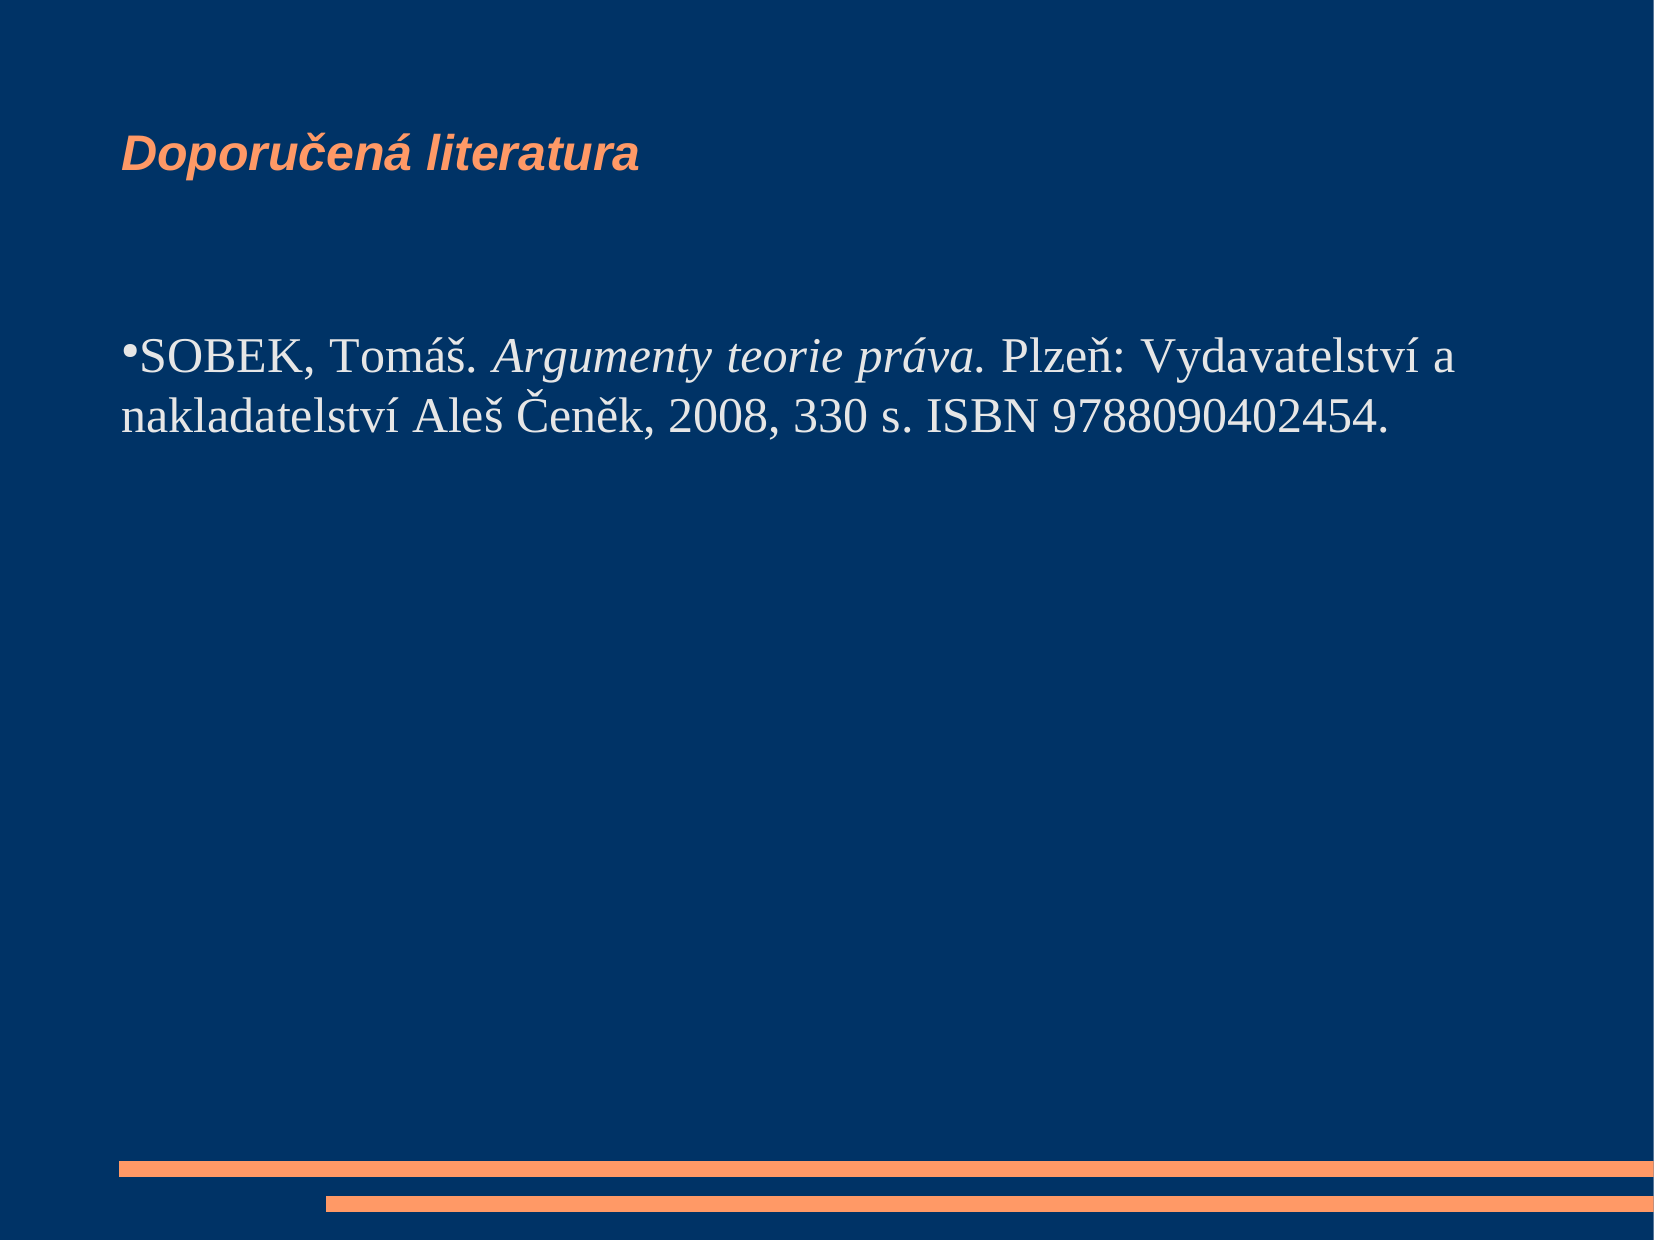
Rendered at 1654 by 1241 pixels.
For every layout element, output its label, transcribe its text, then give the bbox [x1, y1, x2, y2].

title Doporučená literatura [121, 46, 1534, 254]
list SOBEK, Tomáš. Argumenty teorie práva. Plzeň: Vydavatelství a nakladatelství Aleš Čeněk, 2008, 330 s. ISBN 9788090402454. [121, 322, 1561, 1132]
